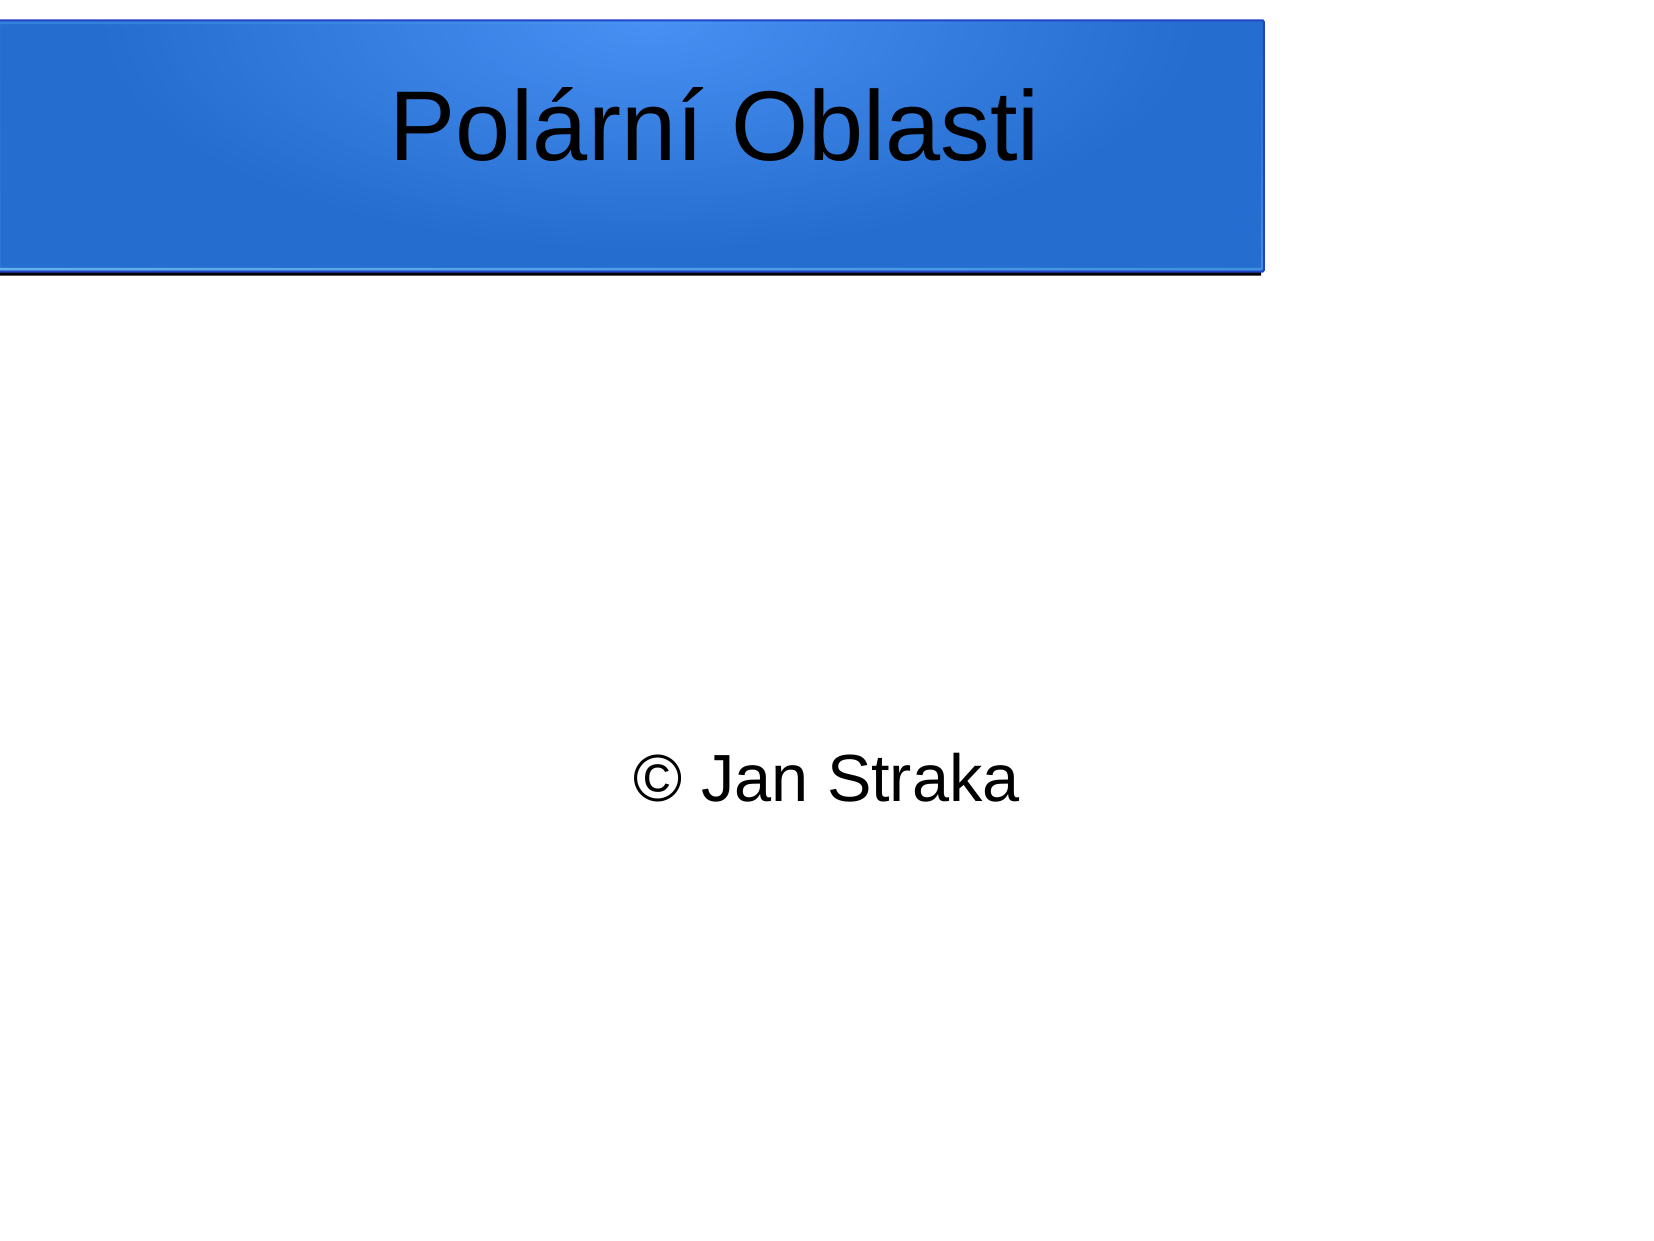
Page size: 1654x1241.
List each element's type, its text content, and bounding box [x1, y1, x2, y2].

title Polární Oblasti [389, 47, 1264, 205]
subtitle © Jan Straka [82, 299, 1571, 1241]
